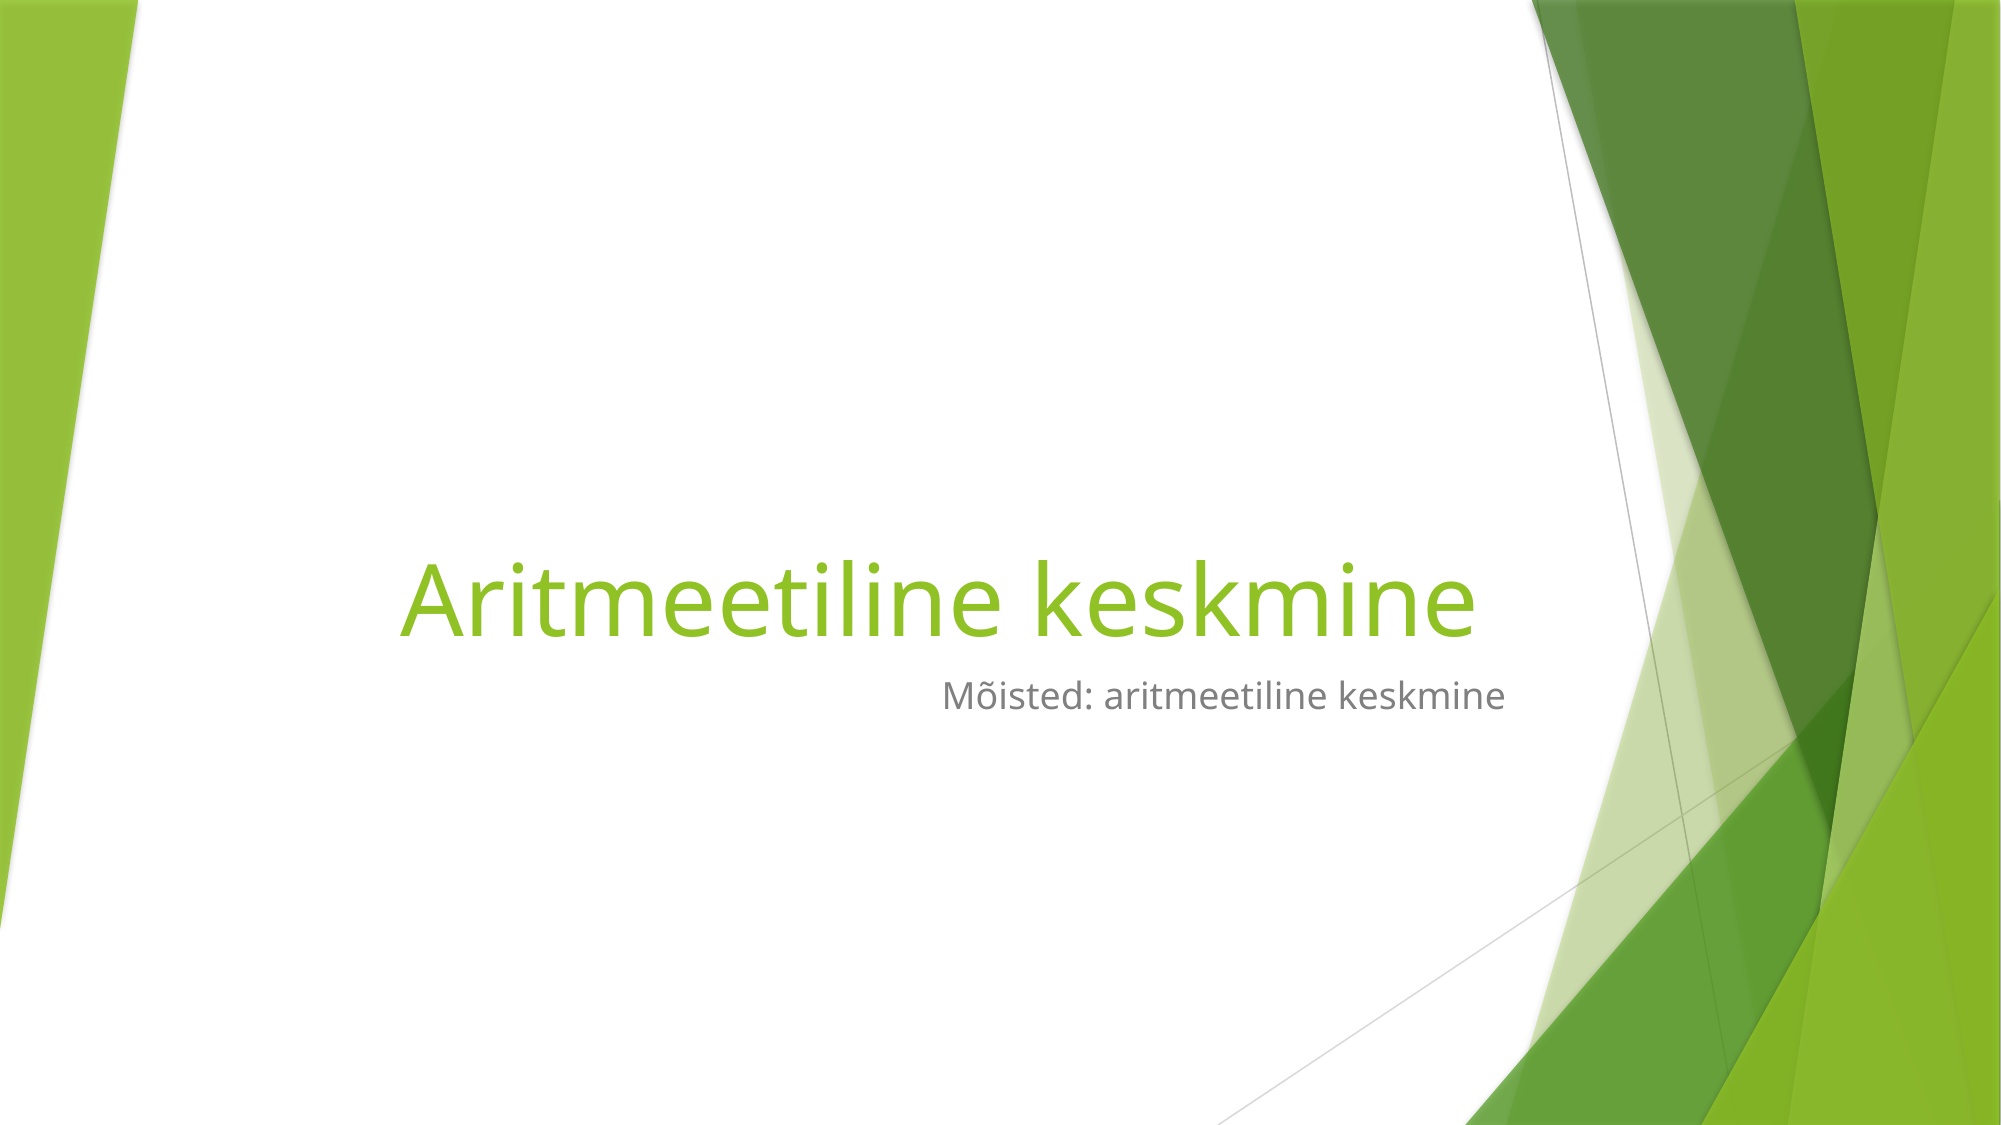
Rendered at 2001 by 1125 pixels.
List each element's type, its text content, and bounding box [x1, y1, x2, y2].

title Aritmeetiline keskmine [247, 394, 1522, 664]
subtitle Mõisted: aritmeetiline keskmine [247, 664, 1522, 845]
